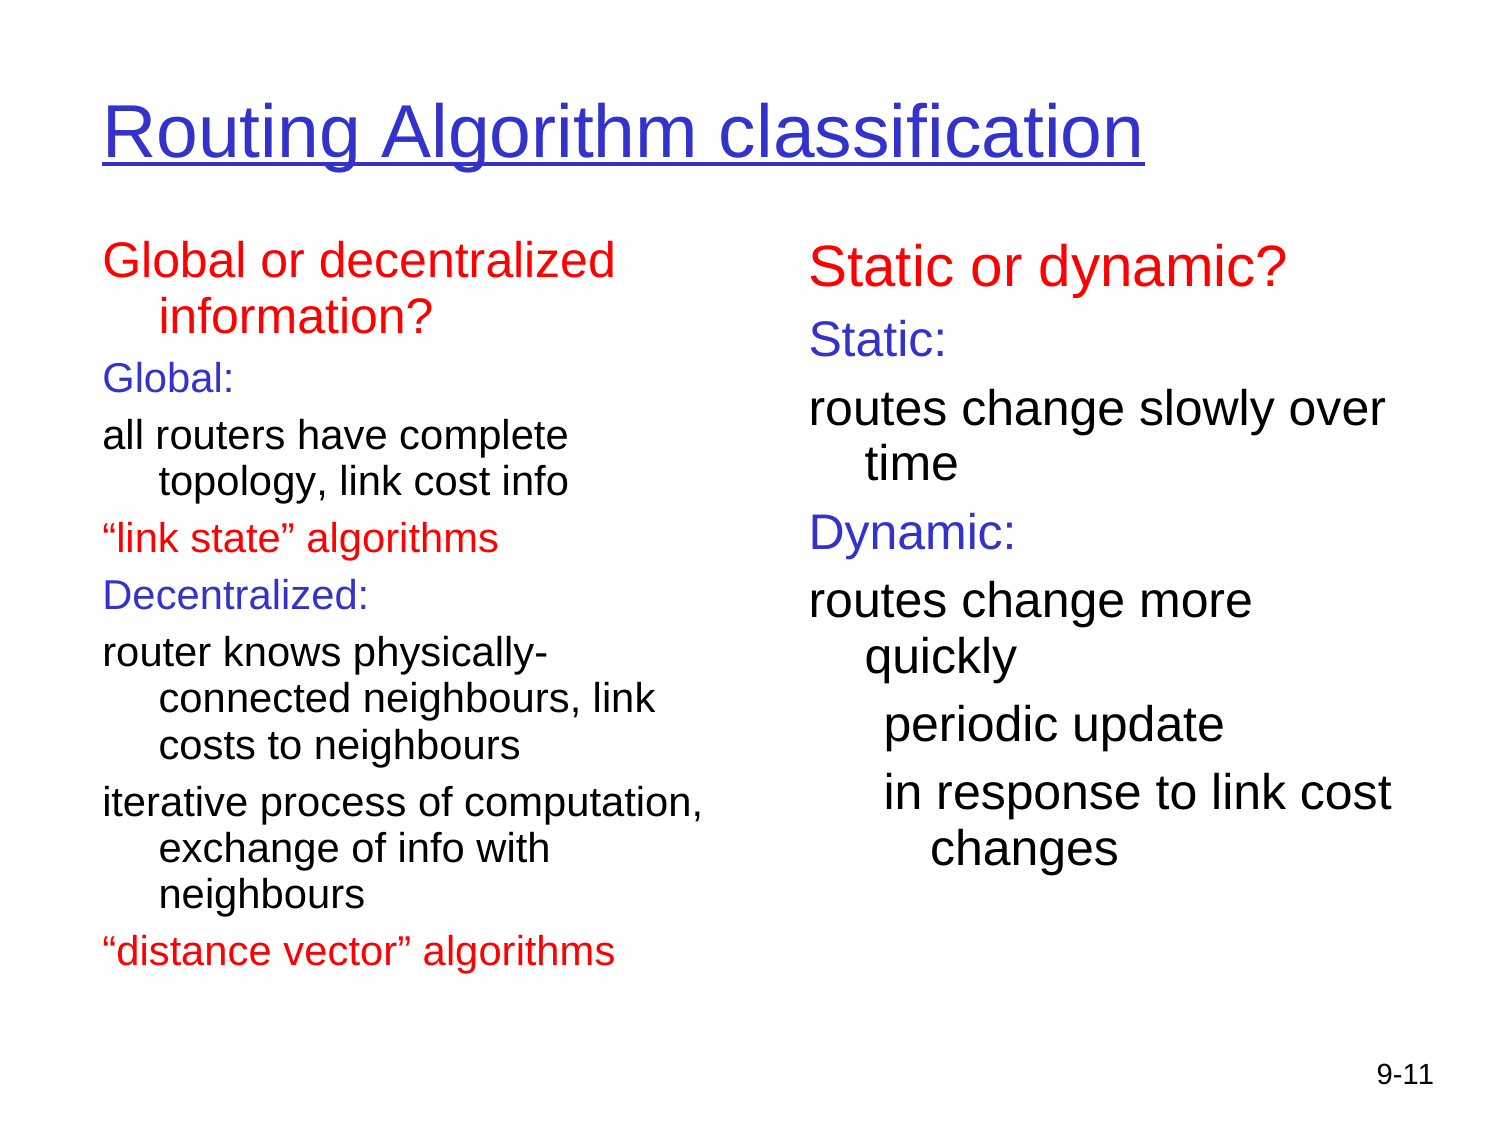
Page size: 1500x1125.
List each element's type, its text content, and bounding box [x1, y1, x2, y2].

title Routing Algorithm classification [87, 37, 1363, 225]
list Global or decentralized information? Global: all routers have complete topology, link cost info “link state” algorithms Decentralized: router knows physically-connected neighbours, link costs to neighbours iterative process of computation, exchange of info with neighbours “distance vector” algorithms [87, 224, 729, 988]
list Static or dynamic? Static: routes change slowly over time Dynamic: routes change more quickly periodic update in response to link cost changes [793, 226, 1419, 990]
